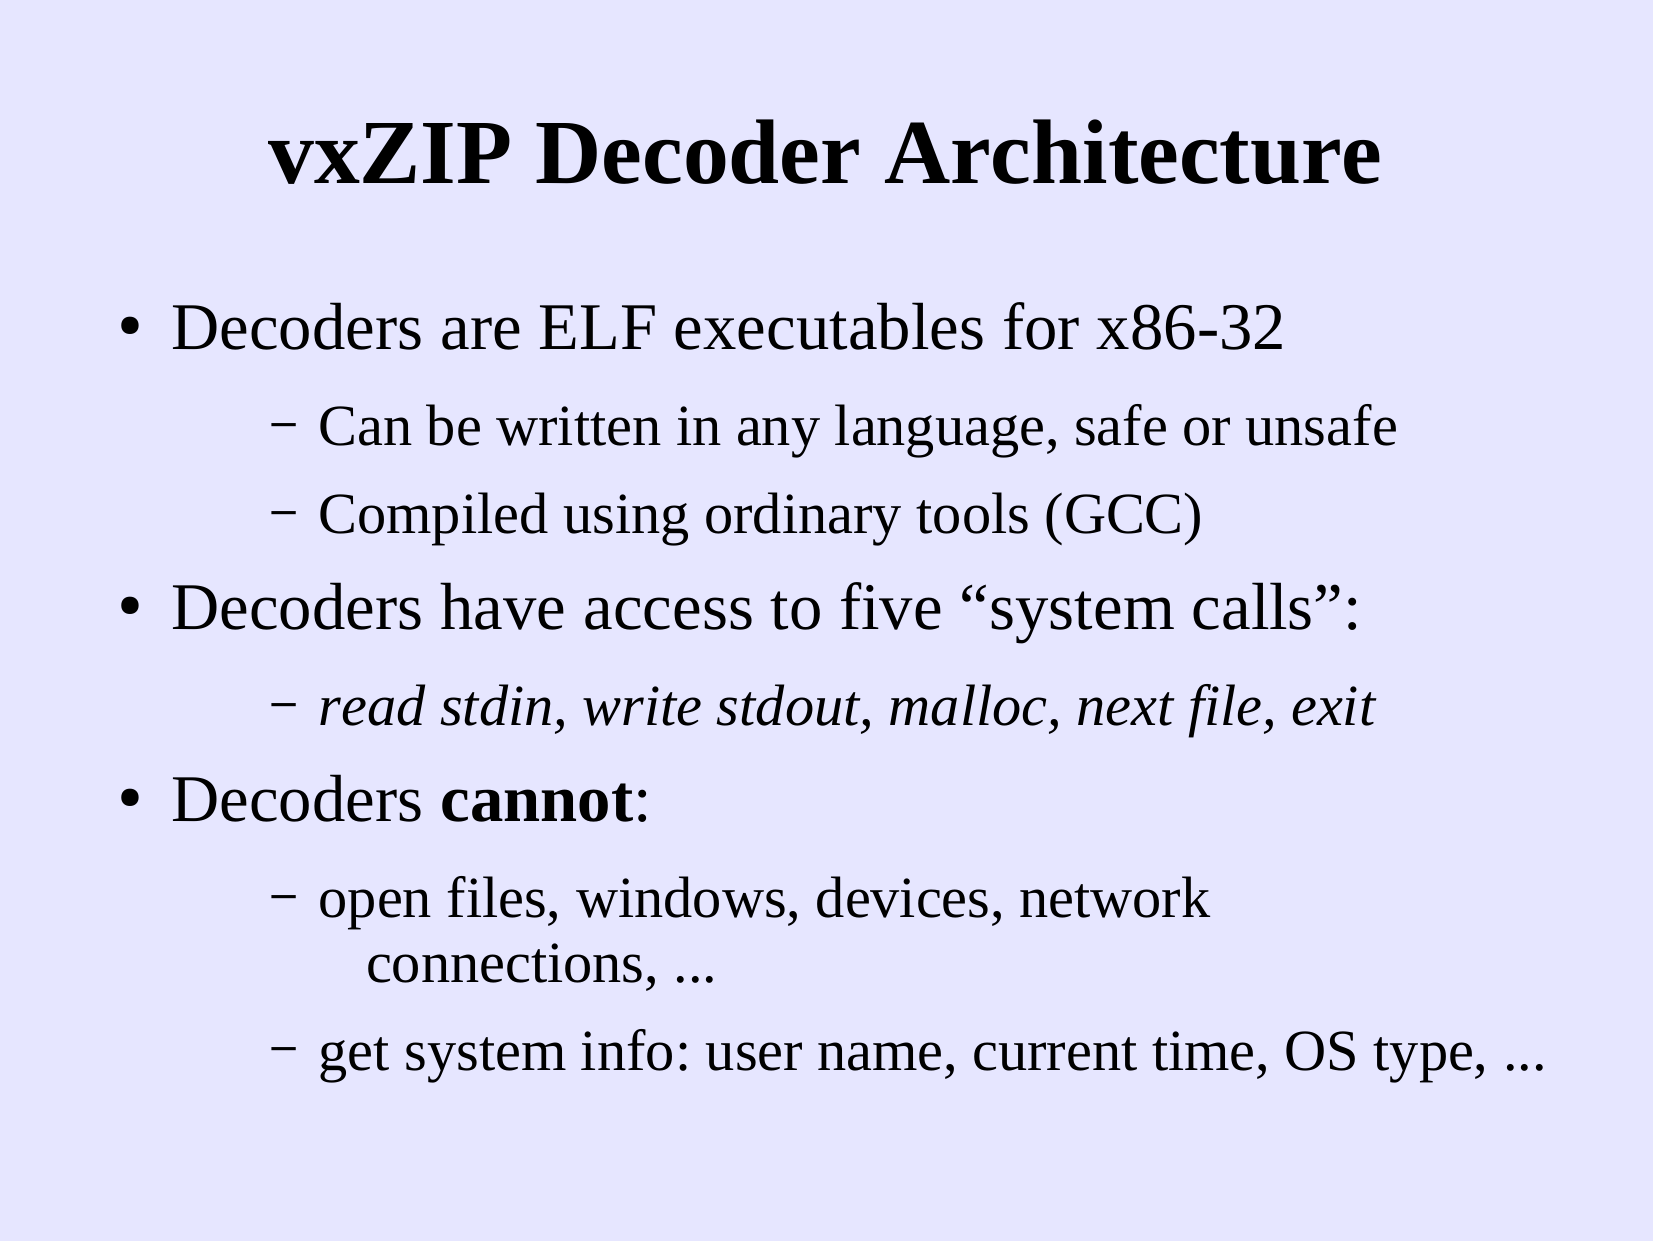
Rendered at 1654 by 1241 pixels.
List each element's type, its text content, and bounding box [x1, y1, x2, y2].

list Decoders are ELF executables for x86-32 Can be written in any language, safe or unsafe Compiled using ordinary tools (GCC) Decoders have access to five “system calls”: read stdin, write stdout, malloc, next file, exit Decoders cannot: open files, windows, devices, network connections, ... get system info: user name, current time, OS type, ... [82, 290, 1571, 1109]
title vxZIP Decoder Architecture [82, 49, 1571, 257]
